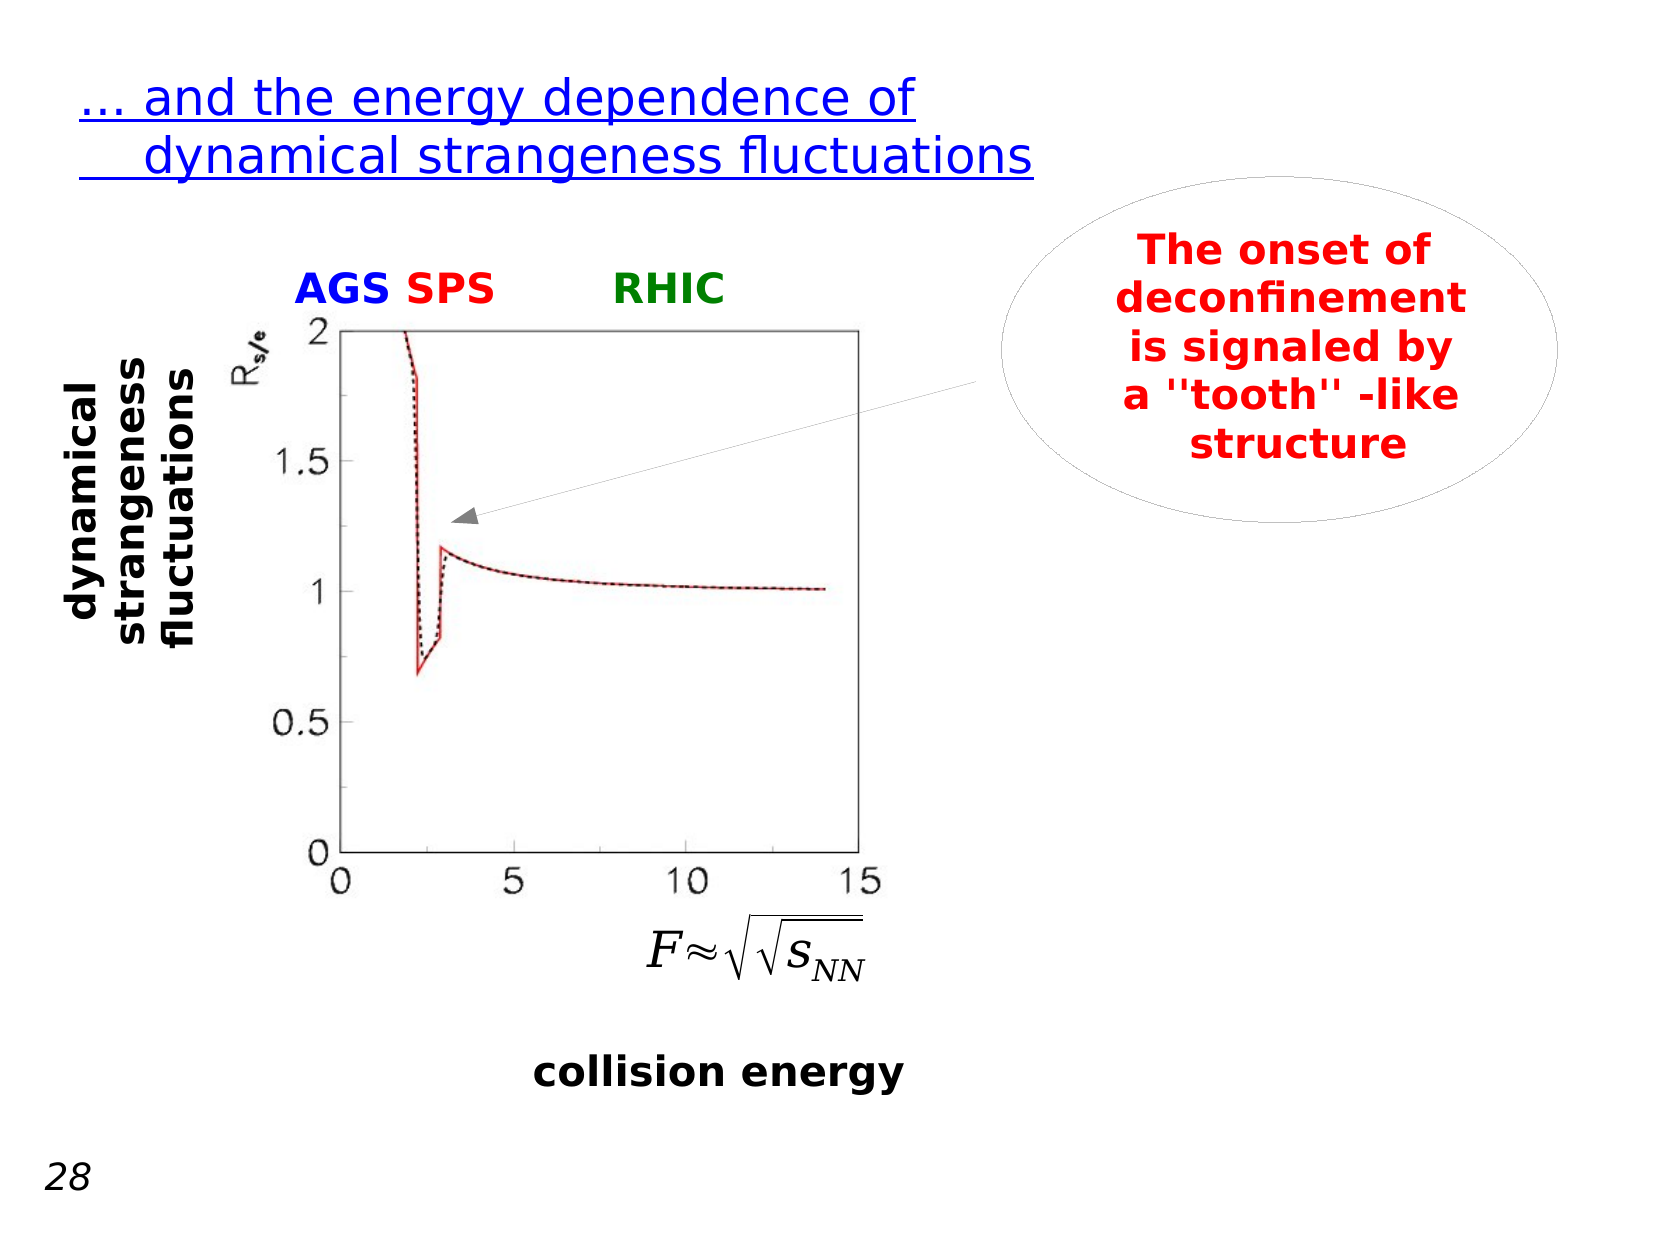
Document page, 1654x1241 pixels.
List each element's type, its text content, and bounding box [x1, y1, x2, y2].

text_box AGS SPS RHIC [294, 265, 726, 314]
chart [640, 911, 871, 989]
text_box The onset of deconfinement is signaled by a ''tooth'' -like structure [1115, 225, 1549, 468]
text_box ... and the energy dependence of dynamical strangeness fluctuations [79, 69, 1035, 186]
text_box dynamical strangeness fluctuations [56, 352, 203, 650]
picture [213, 278, 910, 969]
text_box collision energy [532, 1047, 906, 1097]
